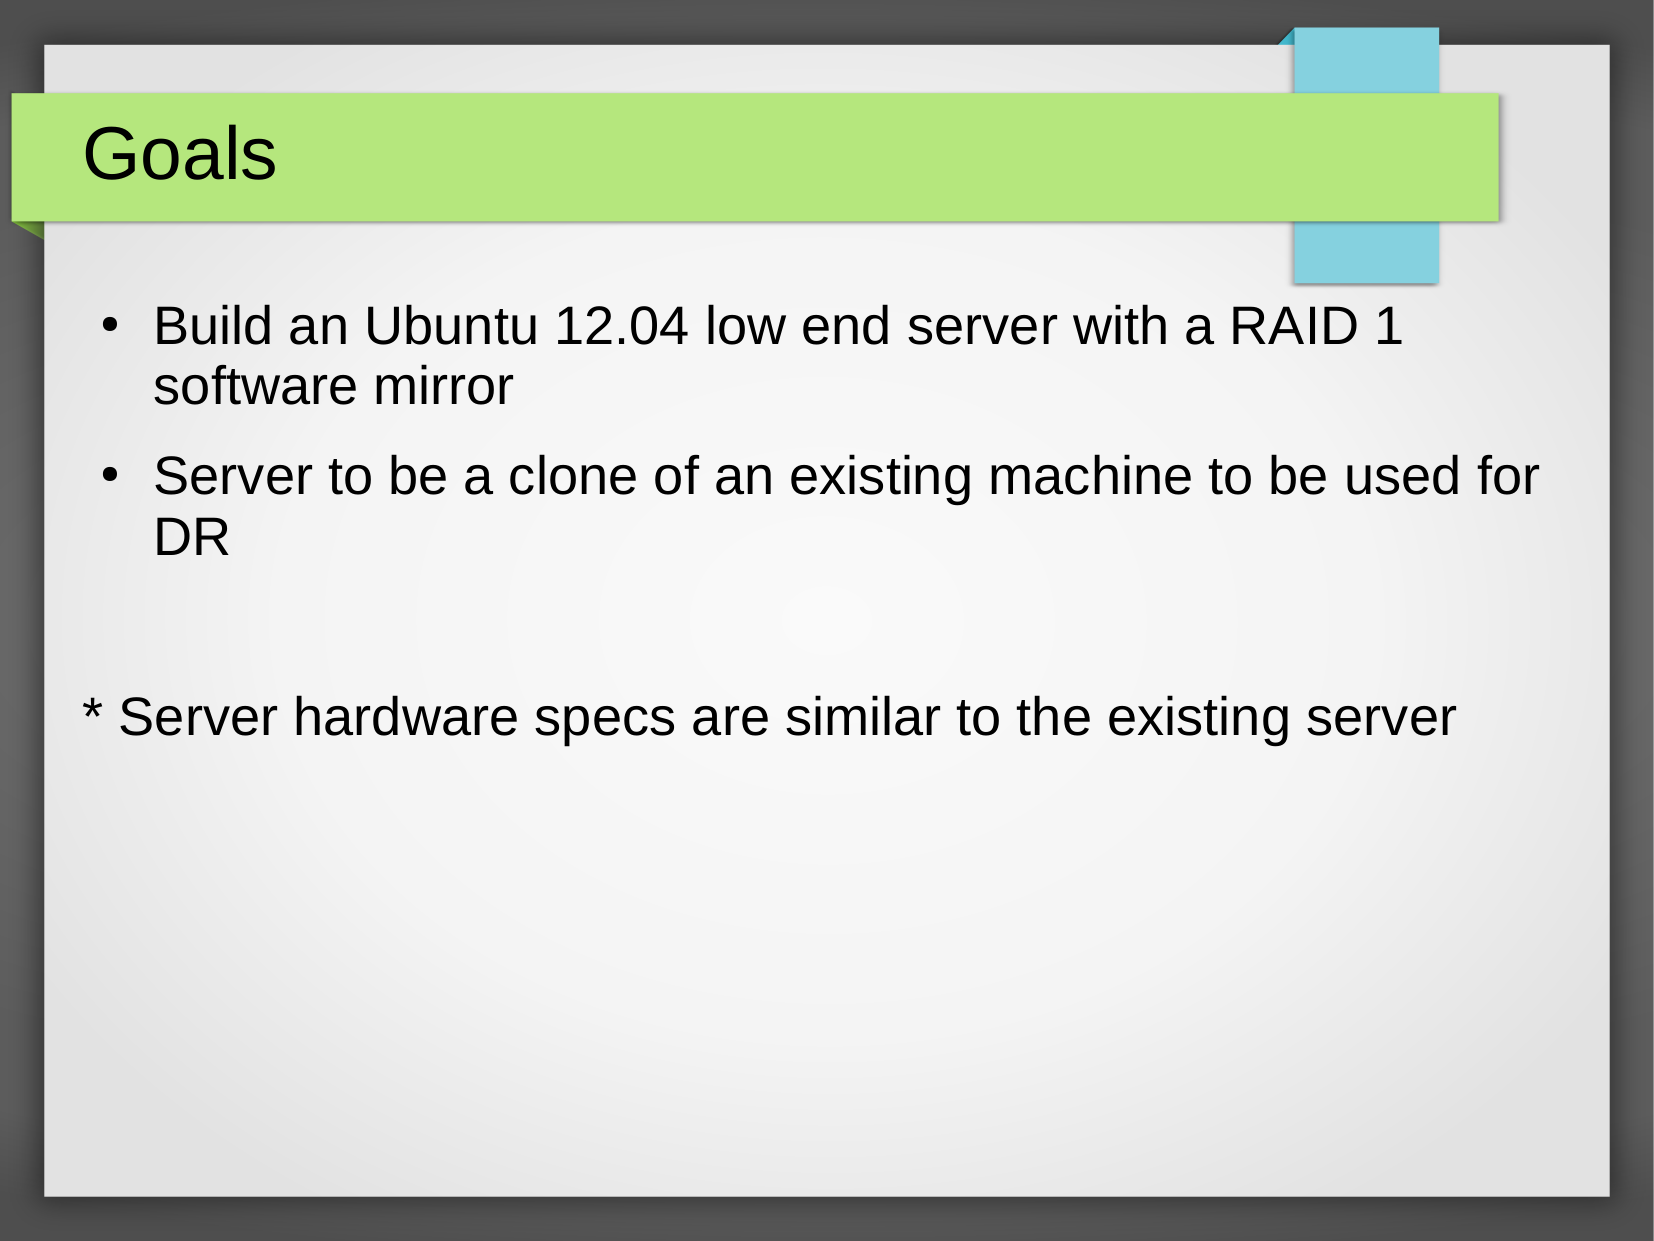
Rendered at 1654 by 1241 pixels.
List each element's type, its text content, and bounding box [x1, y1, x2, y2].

title Goals [82, 94, 1264, 213]
picture [0, 0, 1654, 1241]
list Build an Ubuntu 12.04 low end server with a RAID 1 software mirror Server to be a clone of an existing machine to be used for DR * Server hardware specs are similar to the existing server [82, 295, 1571, 1015]
